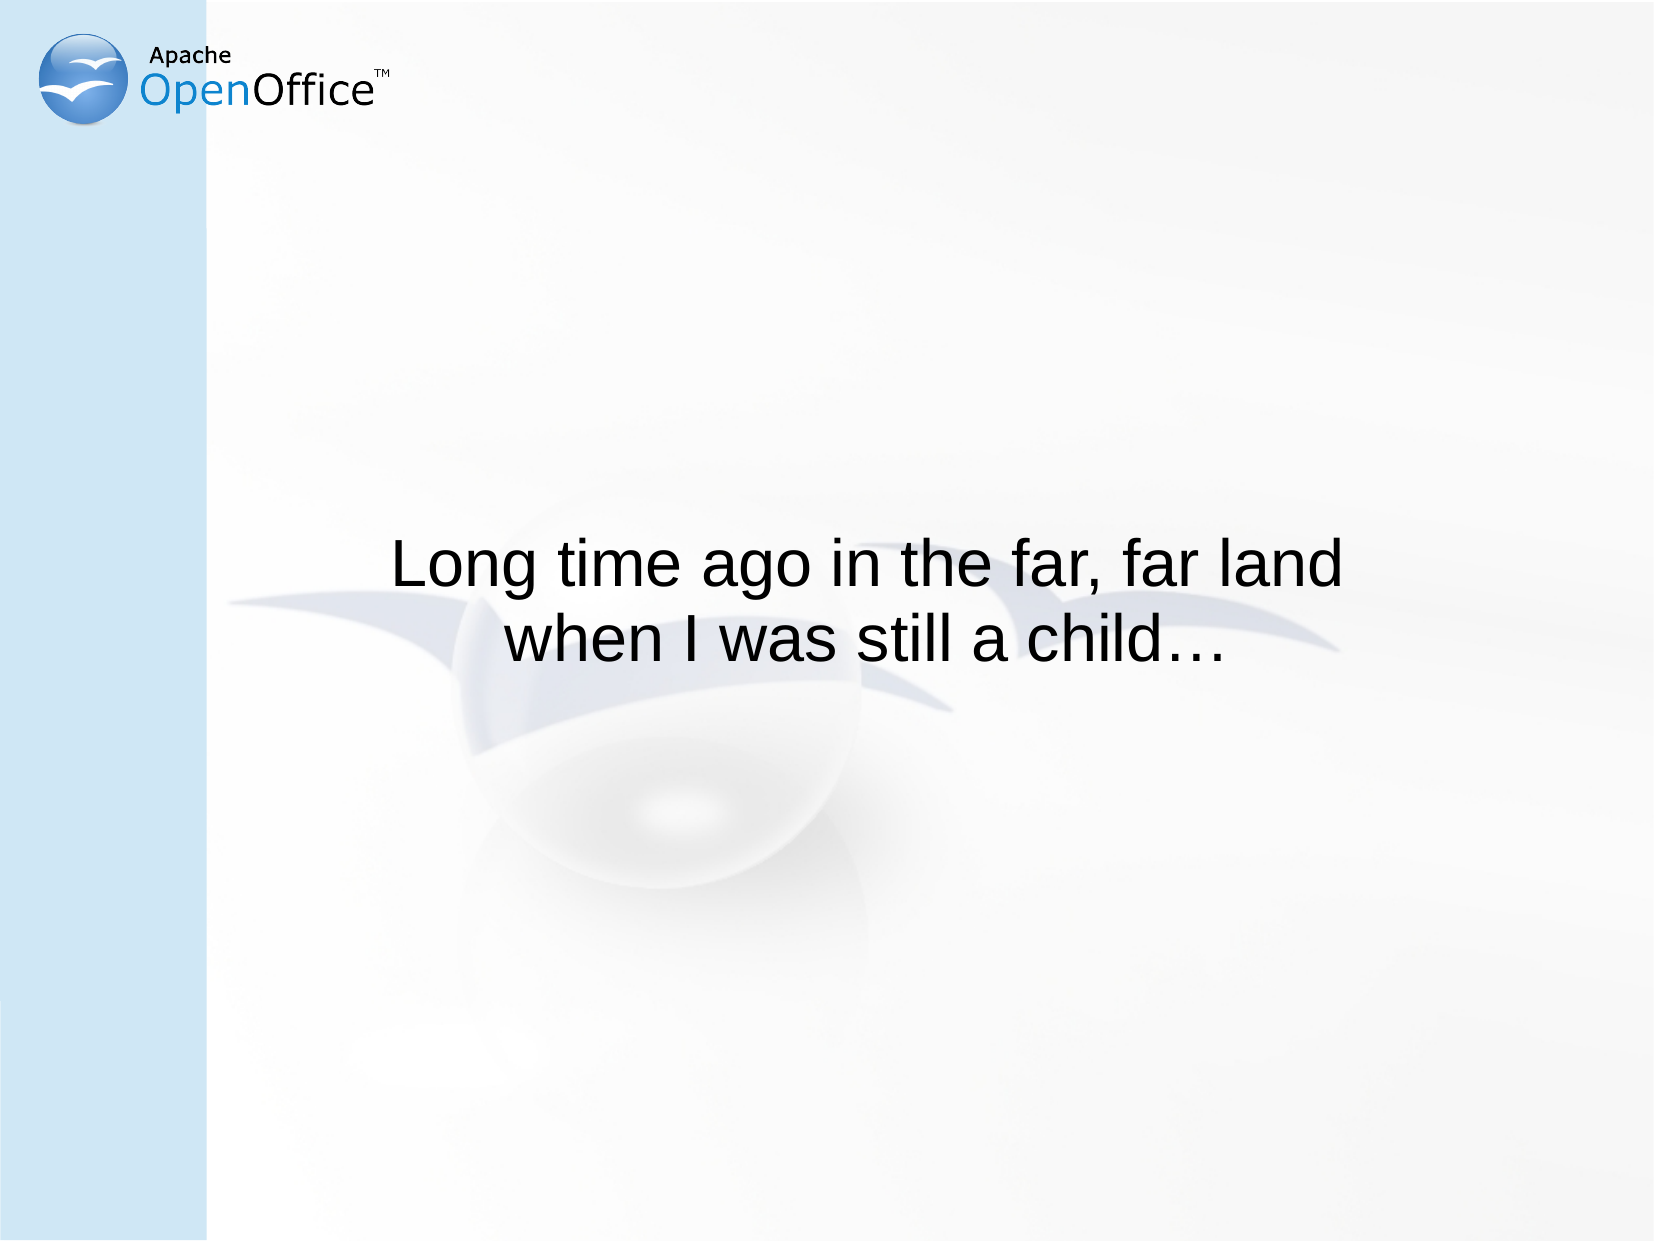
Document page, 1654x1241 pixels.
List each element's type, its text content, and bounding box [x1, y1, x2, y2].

picture [35, 2, 1654, 1241]
subtitle Long time ago in the far, far land when I was still a child… [165, 108, 1571, 1168]
